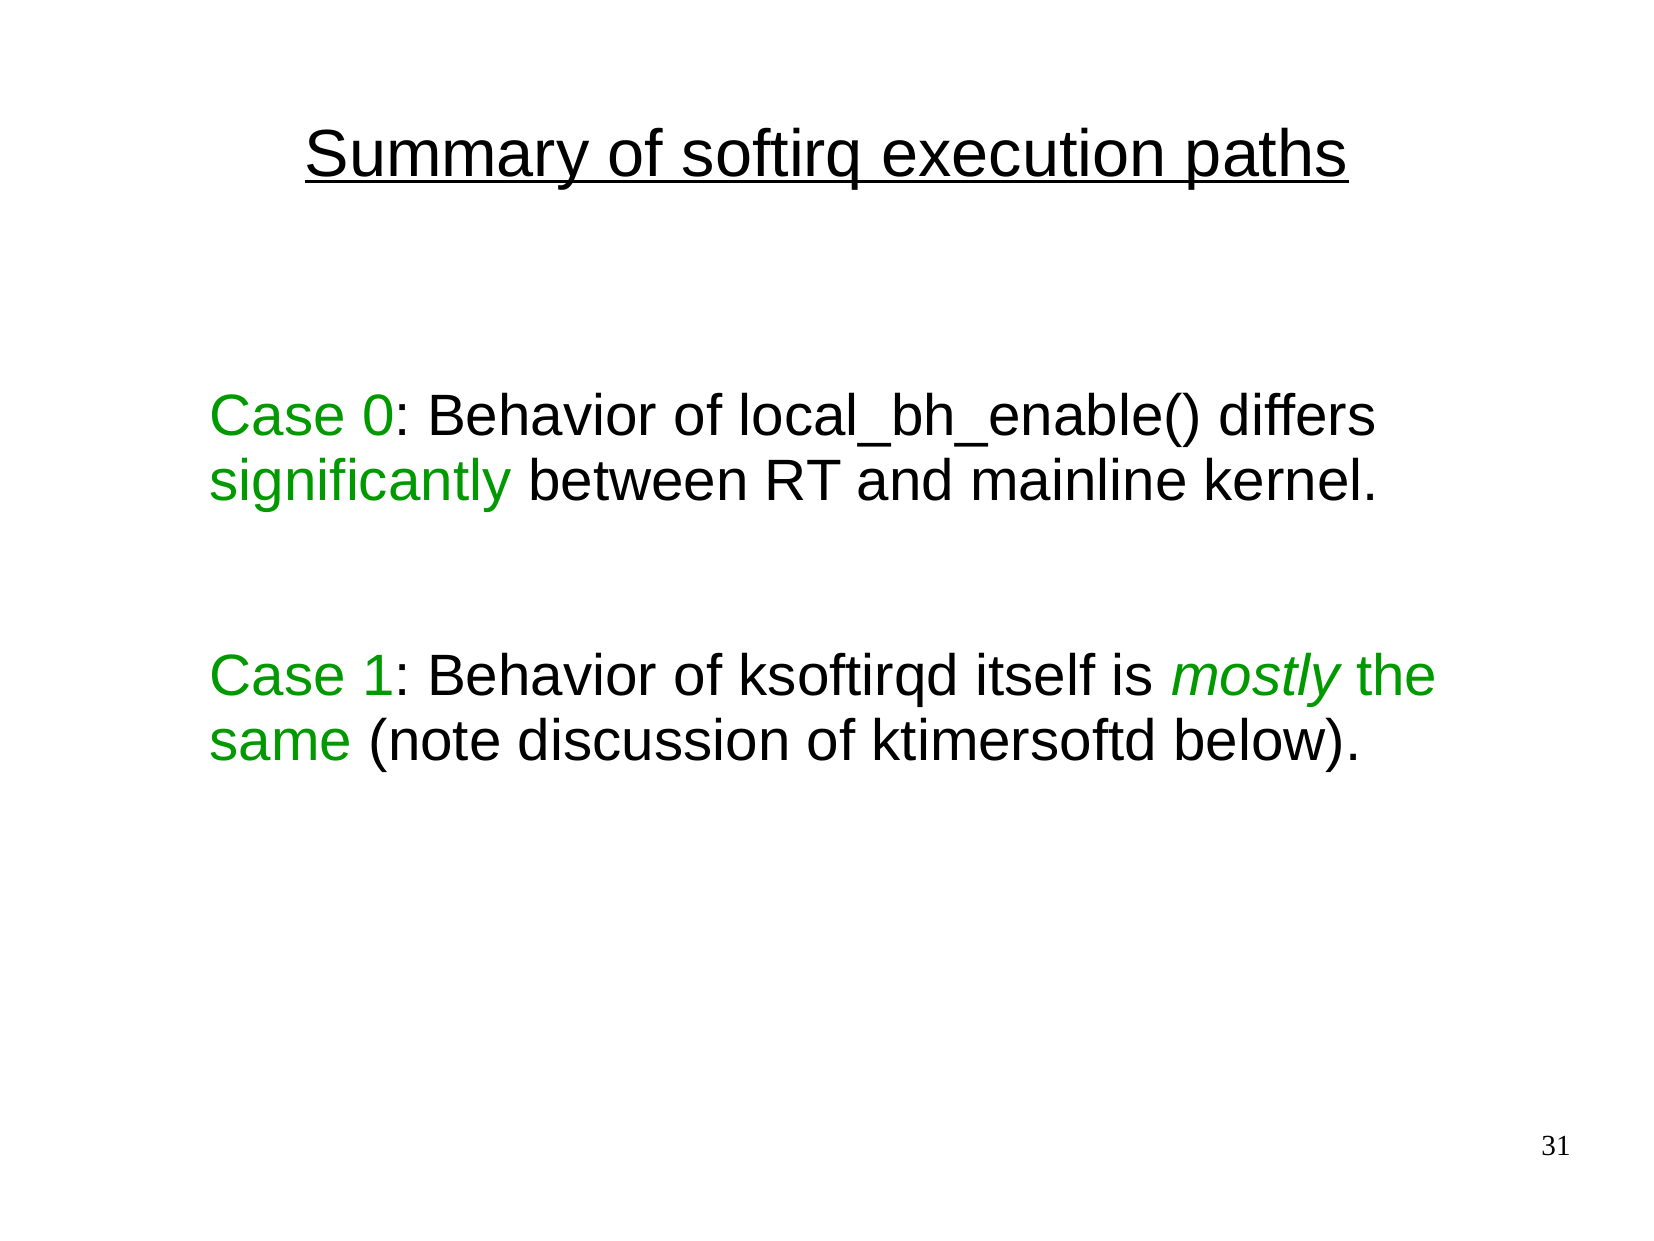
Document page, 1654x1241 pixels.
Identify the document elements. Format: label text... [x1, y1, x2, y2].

title Summary of softirq execution paths [82, 49, 1571, 257]
text_box Case 0: Behavior of local_bh_enable() differs significantly between RT and mainline kernel. Case 1: Behavior of ksoftirqd itself is mostly the same (note discussion of ktimersoftd below). [195, 375, 1531, 780]
